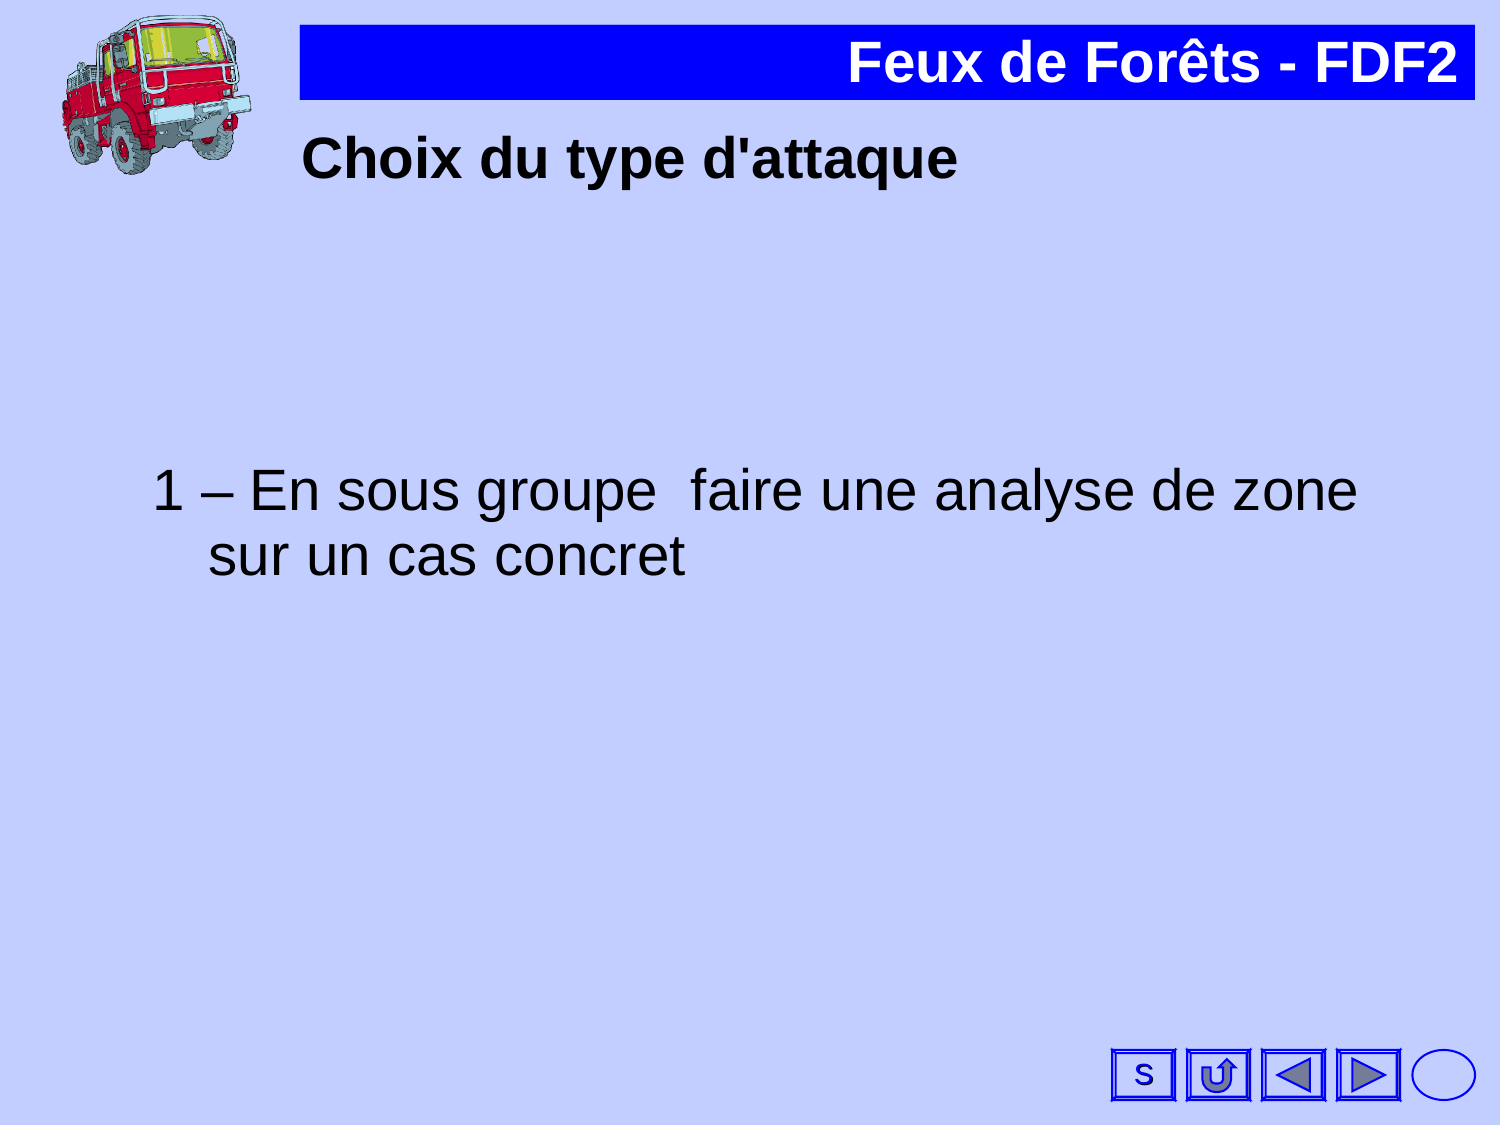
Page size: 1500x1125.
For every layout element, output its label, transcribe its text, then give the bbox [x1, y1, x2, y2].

text_box [1412, 1049, 1476, 1101]
list 1 – En sous groupe faire une analyse de zone sur un cas concret [137, 450, 1418, 751]
text_box Feux de Forêts - FDF2 [299, 24, 1475, 100]
text_box Choix du type d'attaque [286, 118, 975, 199]
